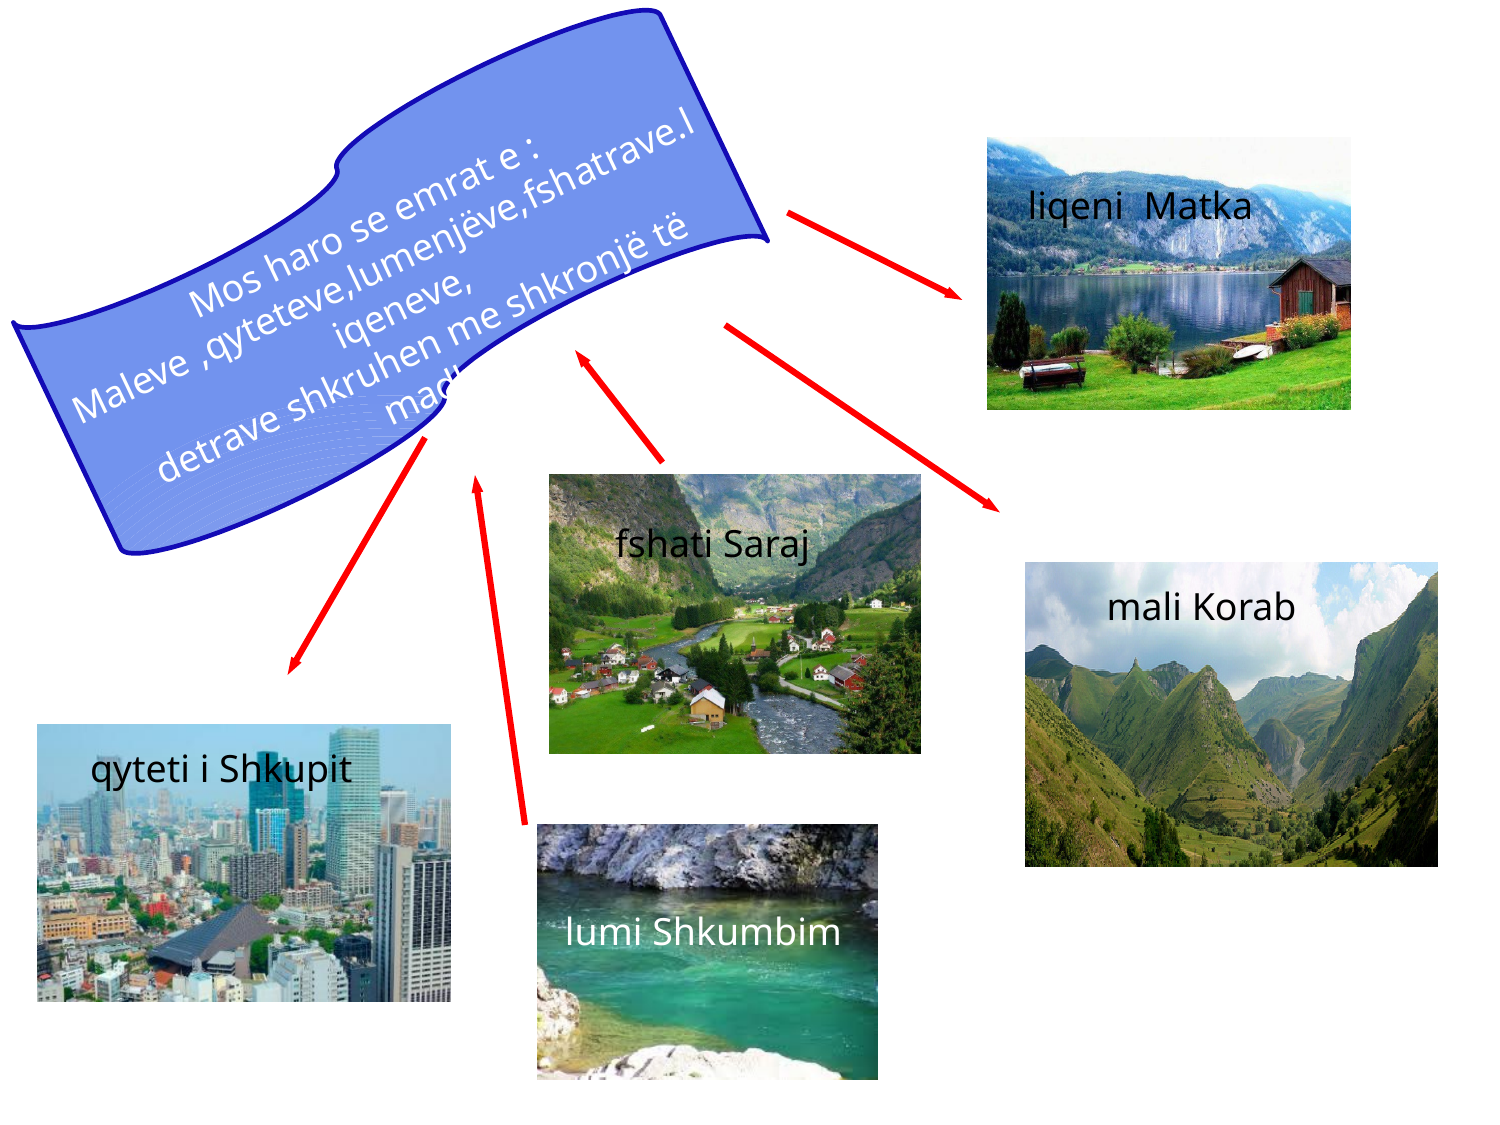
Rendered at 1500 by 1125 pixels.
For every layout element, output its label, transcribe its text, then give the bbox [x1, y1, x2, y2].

picture [537, 824, 878, 1080]
text_box fshati Saraj [600, 512, 824, 574]
text_box lumi Shkumbim [549, 900, 863, 961]
text_box mali Korab [1062, 575, 1376, 636]
picture [37, 724, 451, 1002]
text_box qyteti i Shkupit [75, 737, 364, 799]
text_box Mos haro se emrat e : Maleve ,qyteteve,lumenjëve,fshatrave.liqeneve, detrave shkruhen me shkronjë të madhe [13, 10, 768, 554]
picture [549, 474, 921, 754]
picture [987, 137, 1351, 410]
text_box liqeni Matka [1012, 174, 1264, 236]
picture [1025, 562, 1438, 867]
